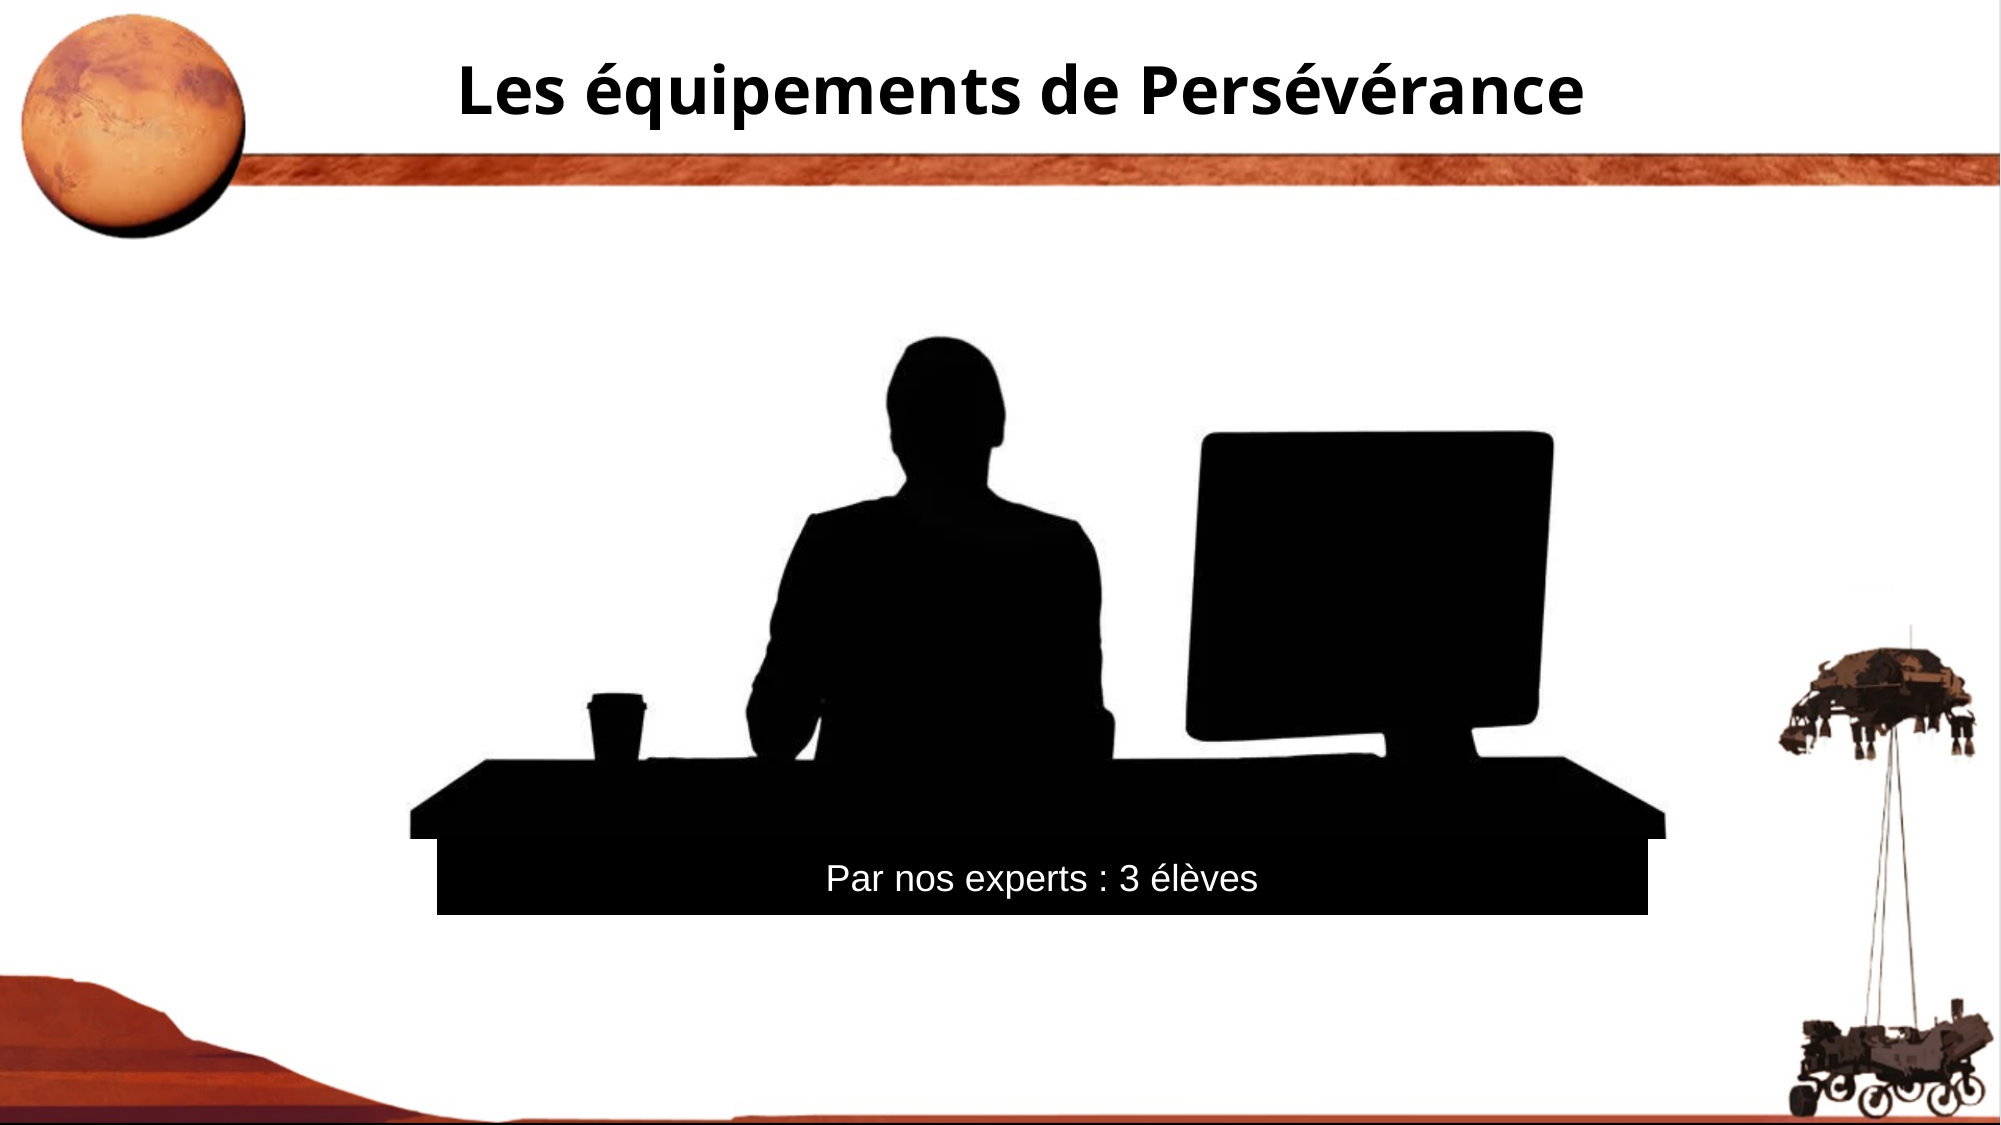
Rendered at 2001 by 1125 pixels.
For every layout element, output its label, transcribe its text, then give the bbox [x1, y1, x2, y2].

text_box Par nos experts : 3 élèves [437, 838, 1648, 915]
text_box Les équipements de Persévérance [253, 40, 1789, 149]
picture [0, 0, 2001, 1125]
